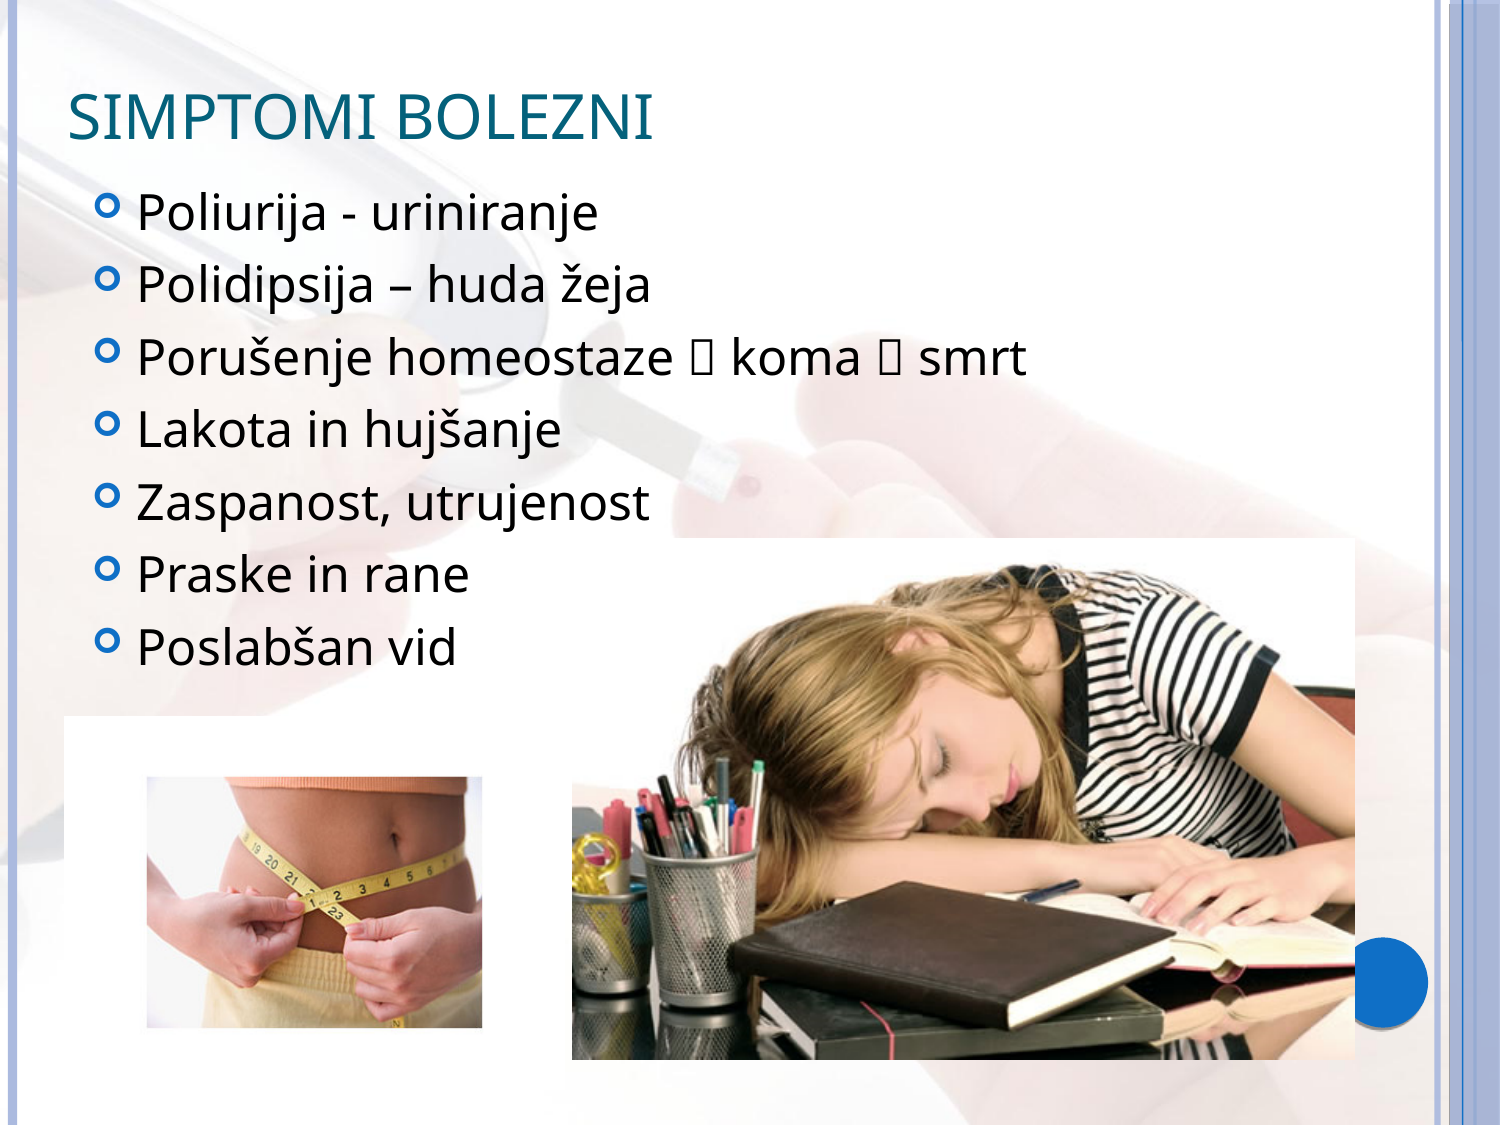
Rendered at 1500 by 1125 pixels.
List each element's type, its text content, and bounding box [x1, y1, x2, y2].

picture [0, 0, 7, 1125]
title Simptomi bolezni [53, 0, 1279, 160]
picture [18, 0, 1434, 1125]
list Poliurija - uriniranje Polidipsija – huda žeja Porušenje homeostaze  koma  smrt Lakota in hujšanje Zaspanost, utrujenost Praske in rane Poslabšan vid [76, 172, 1302, 973]
picture [1441, 0, 1449, 1125]
